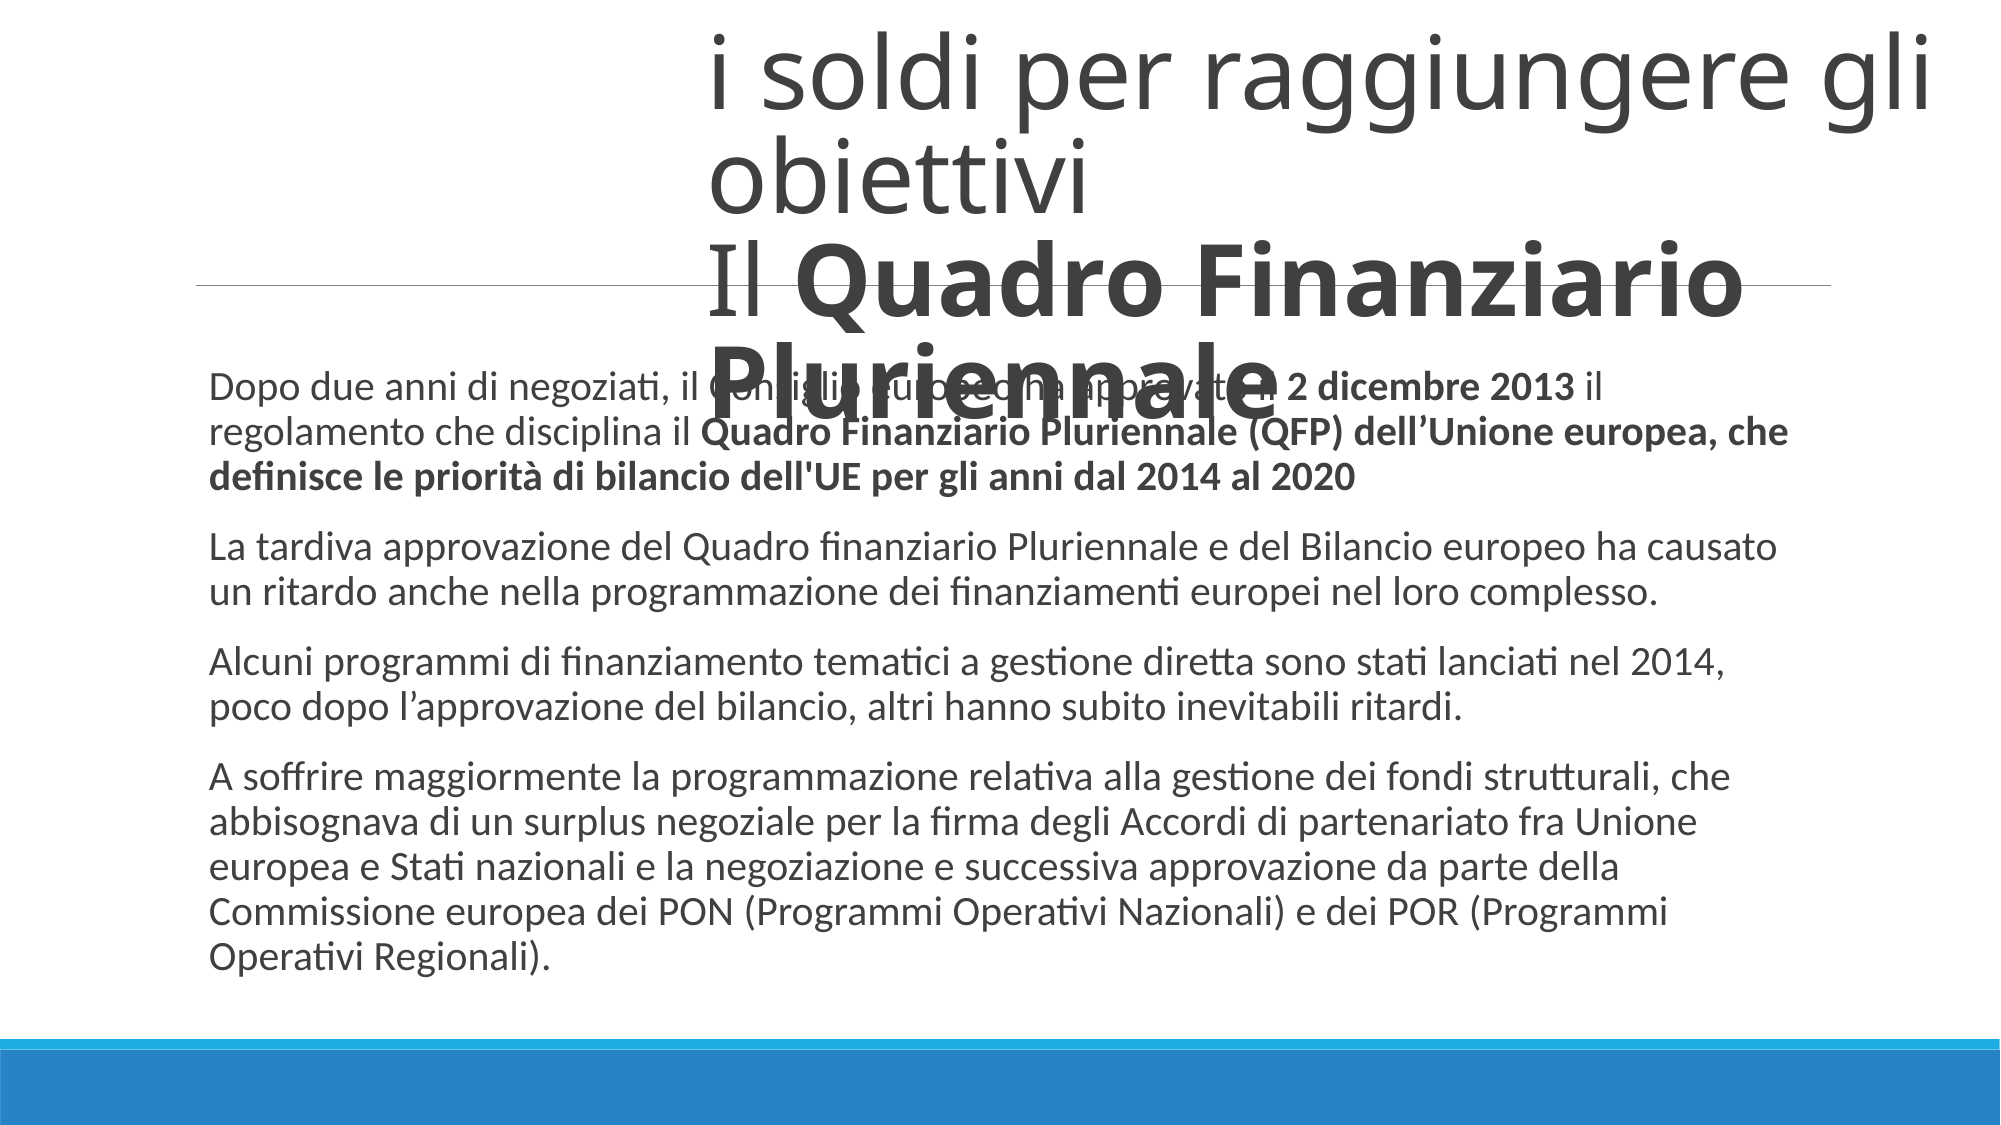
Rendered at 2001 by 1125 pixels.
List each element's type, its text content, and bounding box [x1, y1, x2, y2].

title i soldi per raggiungere gli obiettivi Il Quadro Finanziario Pluriennale [691, 19, 1961, 257]
list Dopo due anni di negoziati, il Consiglio europeo ha approvato il 2 dicembre 2013 il regolamento che disciplina il Quadro Finanziario Pluriennale (QFP) dell’Unione europea, che definisce le priorità di bilancio dell'UE per gli anni dal 2014 al 2020 La tardiva approvazione del Quadro finanziario Pluriennale e del Bilancio europeo ha causato un ritardo anche nella programmazione dei finanziamenti europei nel loro complesso. Alcuni programmi di finanziamento tematici a gestione diretta sono stati lanciati nel 2014, poco dopo l’approvazione del bilancio, altri hanno subito inevitabili ritardi. A soffrire maggiormente la programmazione relativa alla gestione dei fondi strutturali, che abbisognava di un surplus negoziale per la firma degli Accordi di partenariato fra Unione europea e Stati nazionali e la negoziazione e successiva approvazione da parte della Commissione europea dei PON (Programmi Operativi Nazionali) e dei POR (Programmi Operativi Regionali). [179, 357, 1830, 1017]
